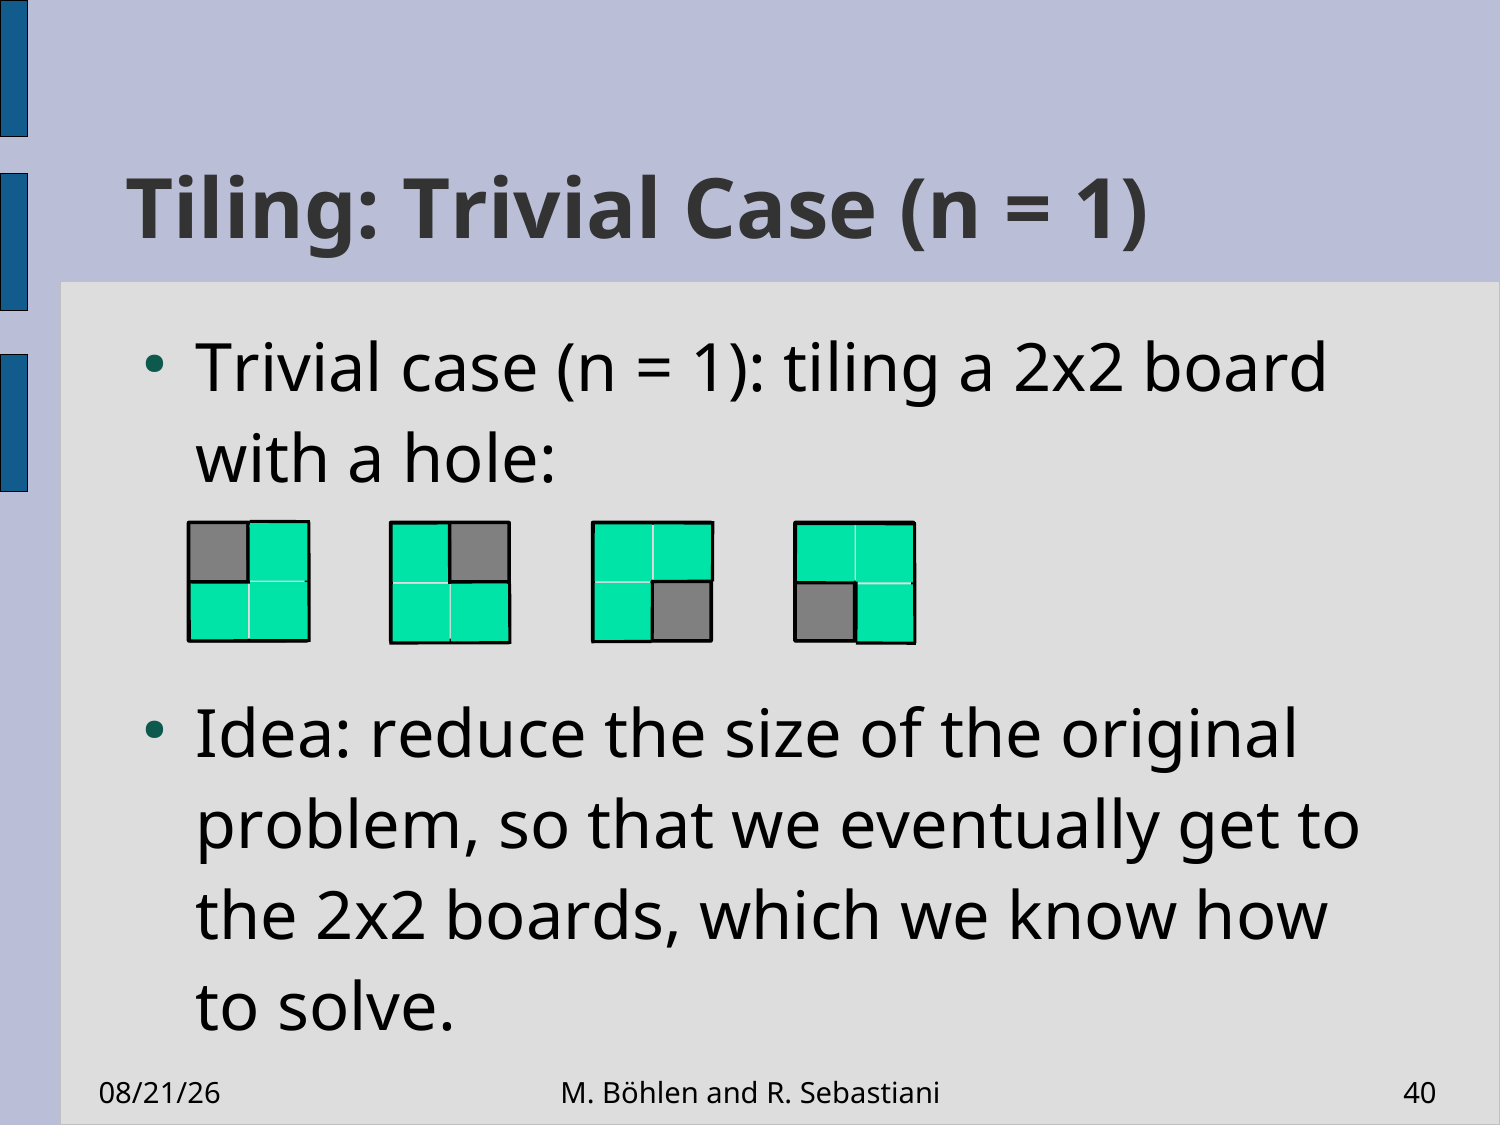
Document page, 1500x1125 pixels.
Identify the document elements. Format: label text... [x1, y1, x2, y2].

text_box [188, 522, 246, 581]
list Idea: reduce the size of the original problem, so that we eventually get to the 2x2 boards, which we know how to solve. [110, 678, 1392, 1017]
text_box [795, 585, 854, 641]
title Tiling: Trivial Case (n = 1) [110, 67, 1392, 271]
text_box [654, 583, 711, 641]
list Trivial case (n = 1): tiling a 2x2 board with a hole: [110, 312, 1392, 493]
text_box [450, 522, 509, 580]
